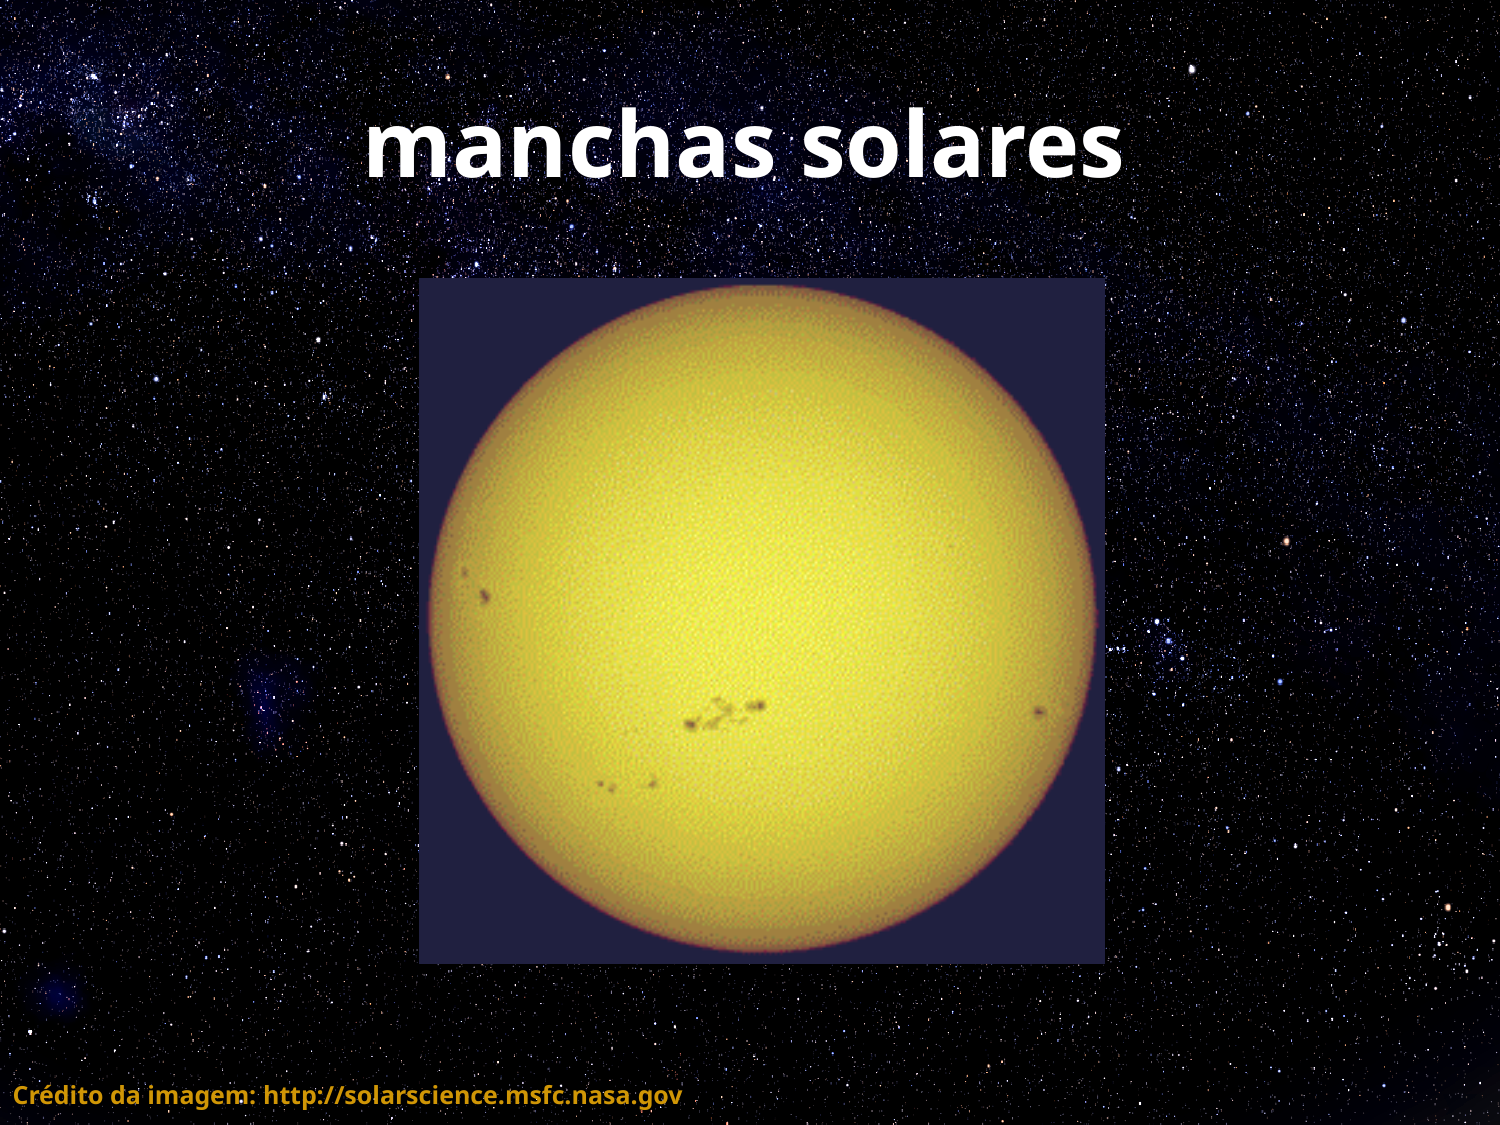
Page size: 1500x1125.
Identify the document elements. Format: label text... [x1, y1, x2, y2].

picture [0, 0, 1500, 1125]
text_box manchas solares [53, 78, 1436, 327]
text_box Crédito da imagem: http://solarscience.msfc.nasa.gov [0, 1072, 699, 1118]
